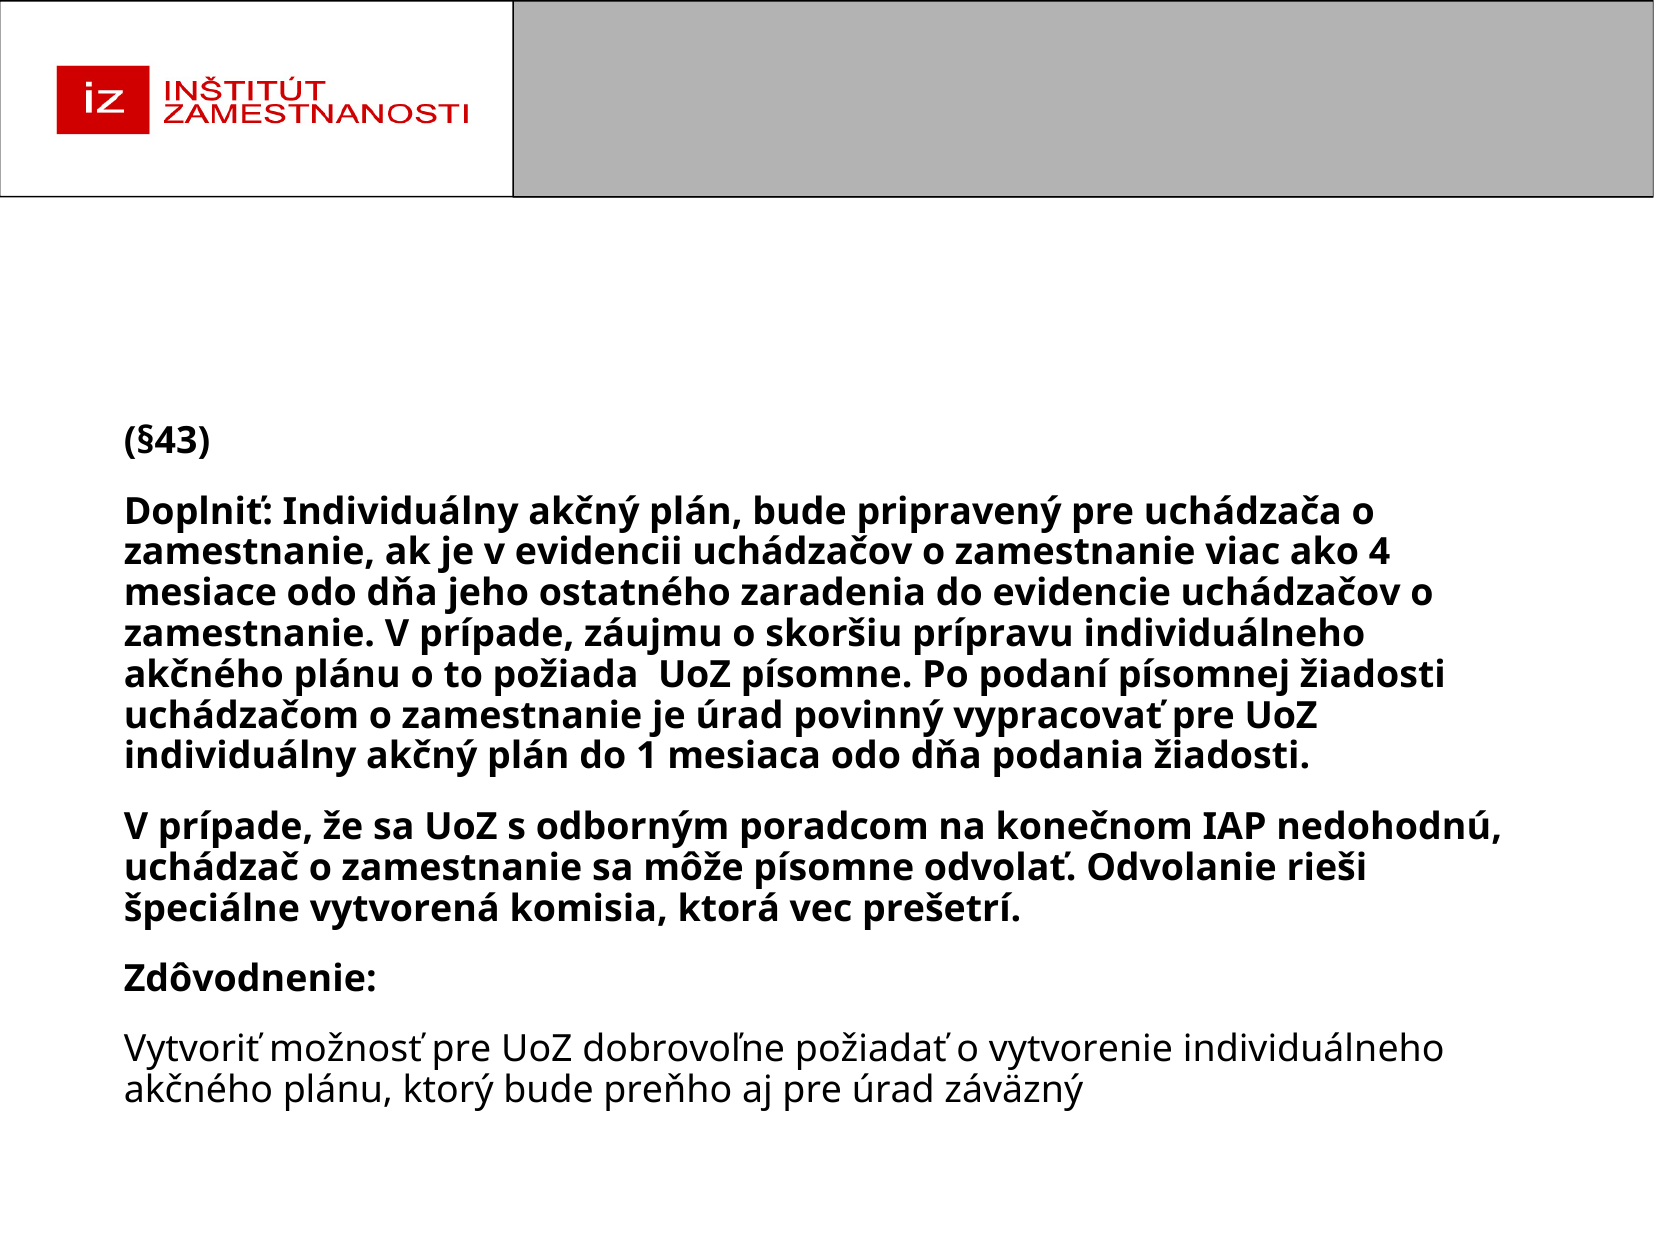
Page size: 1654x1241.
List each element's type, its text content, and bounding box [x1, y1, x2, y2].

text_box [0, 0, 1654, 197]
list (§43) Doplniť: Individuálny akčný plán, bude pripravený pre uchádzača o zamestnanie, ak je v evidencii uchádzačov o zamestnanie viac ako 4 mesiace odo dňa jeho ostatného zaradenia do evidencie uchádzačov o zamestnanie. V prípade, záujmu o skoršiu prípravu individuálneho akčného plánu o to požiada UoZ písomne. Po podaní písomnej žiadosti uchádzačom o zamestnanie je úrad povinný vypracovať pre UoZ individuálny akčný plán do 1 mesiaca odo dňa podania žiadosti. V prípade, že sa UoZ s odborným poradcom na konečnom IAP nedohodnú, uchádzač o zamestnanie sa môže písomne odvolať. Odvolanie rieši špeciálne vytvorená komisia, ktorá vec prešetrí. Zdôvodnenie: Vytvoriť možnosť pre UoZ dobrovoľne požiadať o vytvorenie individuálneho akčného plánu, ktorý bude preňho aj pre úrad záväzný [123, 340, 1536, 1123]
picture [5, 6, 513, 190]
